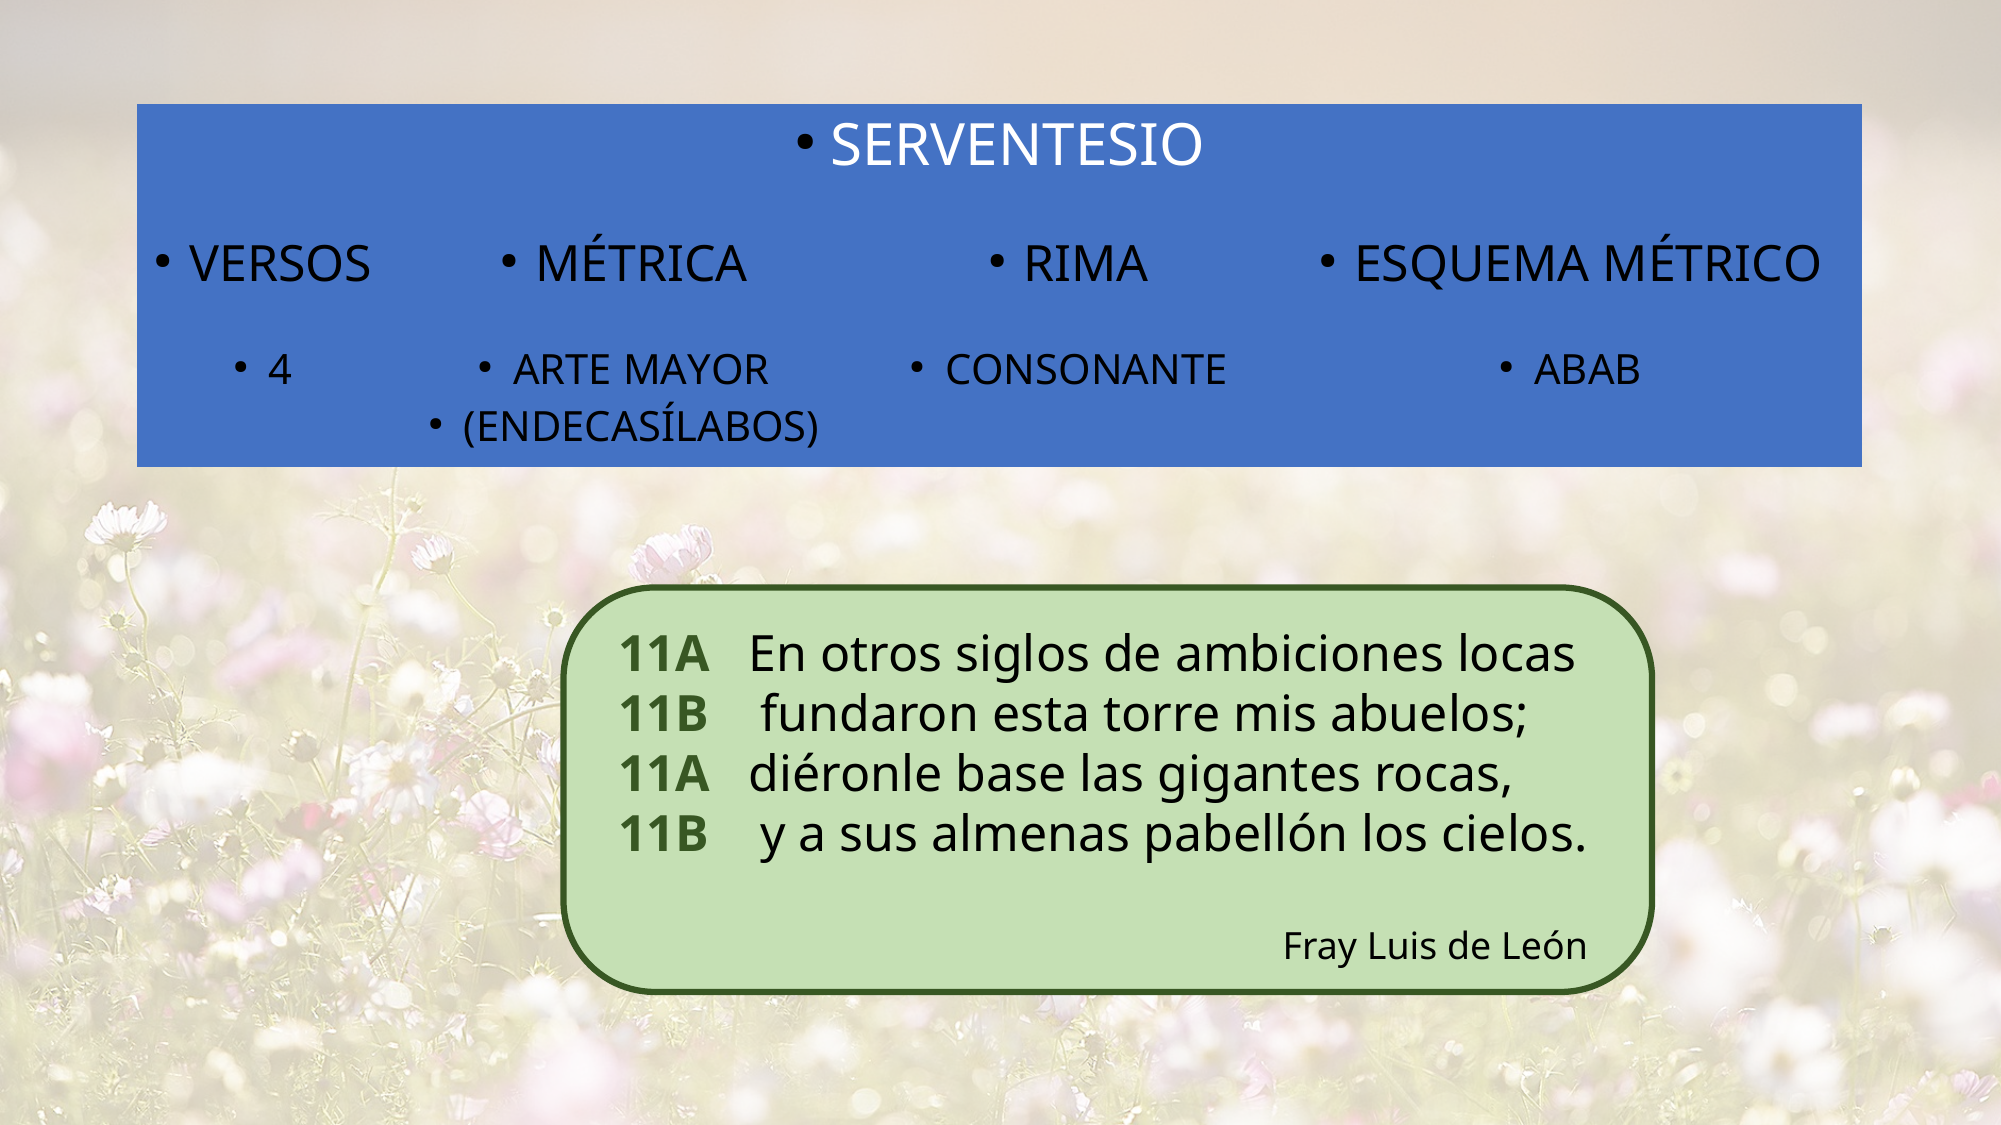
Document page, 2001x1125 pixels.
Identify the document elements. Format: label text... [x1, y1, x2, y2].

table_cell ESQUEMA MÉTRICO [1278, 228, 1862, 340]
table_cell RIMA [859, 228, 1278, 340]
picture [0, 0, 2000, 1125]
text_box 11A En otros siglos de ambiciones locas 11B fundaron esta torre mis abuelos; 11A diéronle base las gigantes rocas, 11B y a sus almenas pabellón los cielos. Fray Luis de León [563, 587, 1653, 992]
table_cell ARTE MAYOR (ENDECASÍLABOS) [389, 340, 859, 467]
table_cell MÉTRICA [389, 228, 859, 340]
table_cell CONSONANTE [859, 340, 1278, 467]
table_cell 4 [137, 340, 389, 467]
table_header SERVENTESIO [137, 104, 1862, 228]
table_cell ABAB [1278, 340, 1862, 467]
table_cell VERSOS [137, 228, 389, 340]
